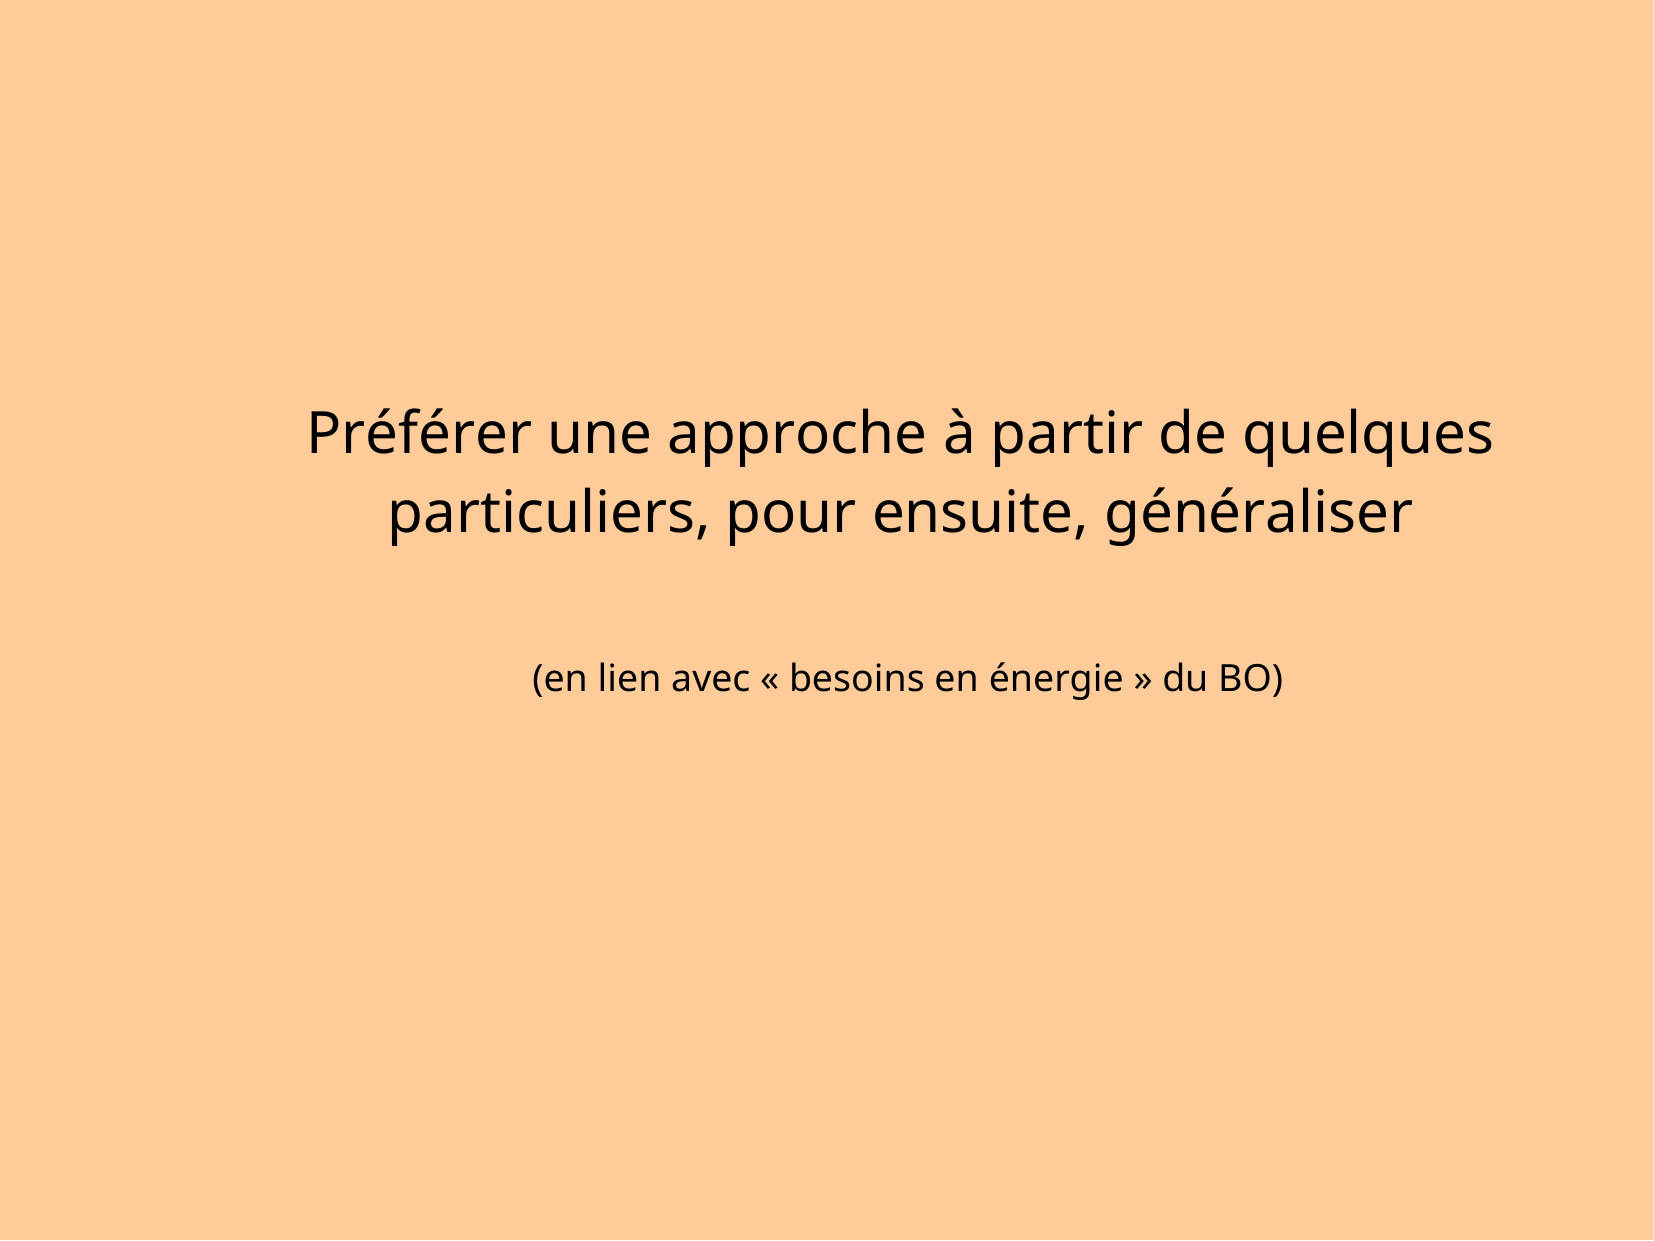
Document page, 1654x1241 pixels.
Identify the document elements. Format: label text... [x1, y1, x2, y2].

text_box Préférer une approche à partir de quelques particuliers, pour ensuite, généraliser (en lien avec « besoins en énergie » du BO) [236, 383, 1565, 975]
